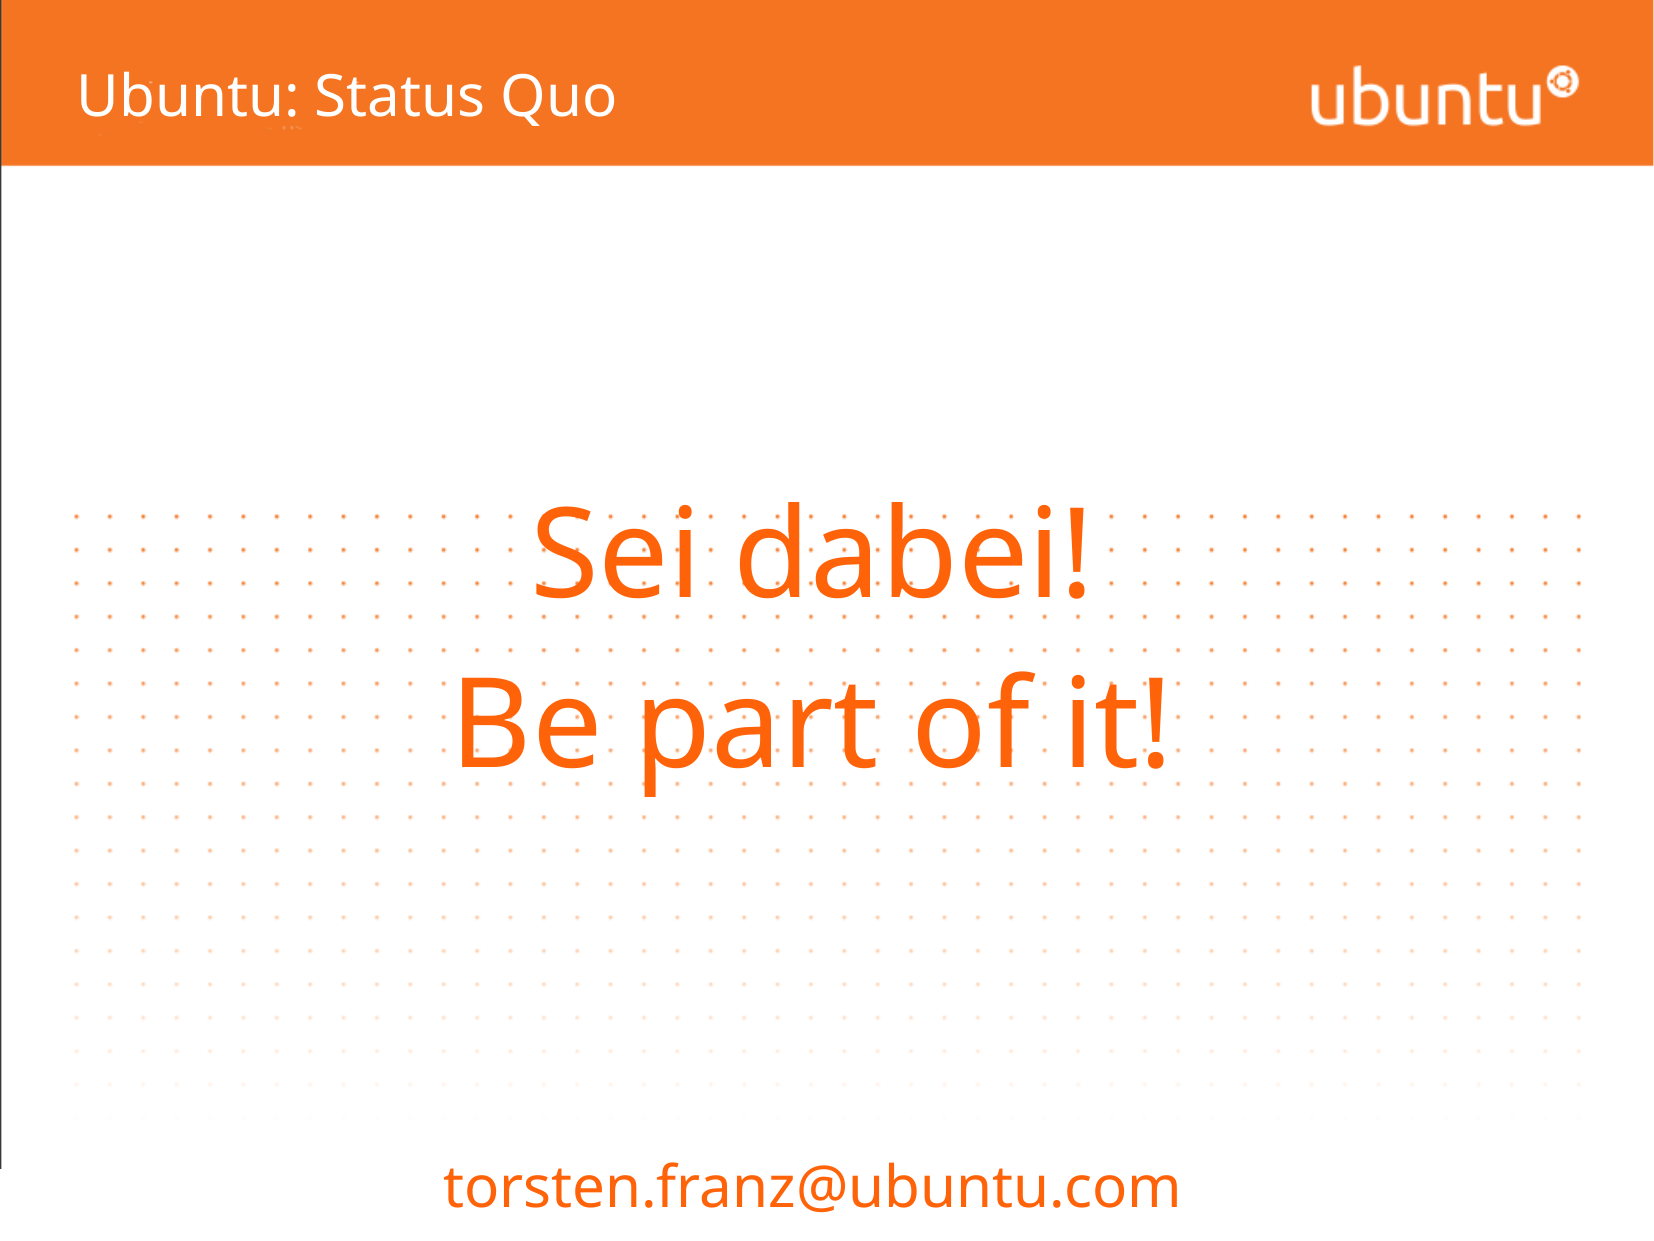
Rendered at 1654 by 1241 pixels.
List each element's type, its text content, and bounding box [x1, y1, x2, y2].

subtitle Sei dabei! Be part of it! torsten.franz@ubuntu.com [68, 509, 1557, 1179]
picture [0, 0, 1654, 1169]
title Ubuntu: Status Quo [76, 29, 1565, 158]
